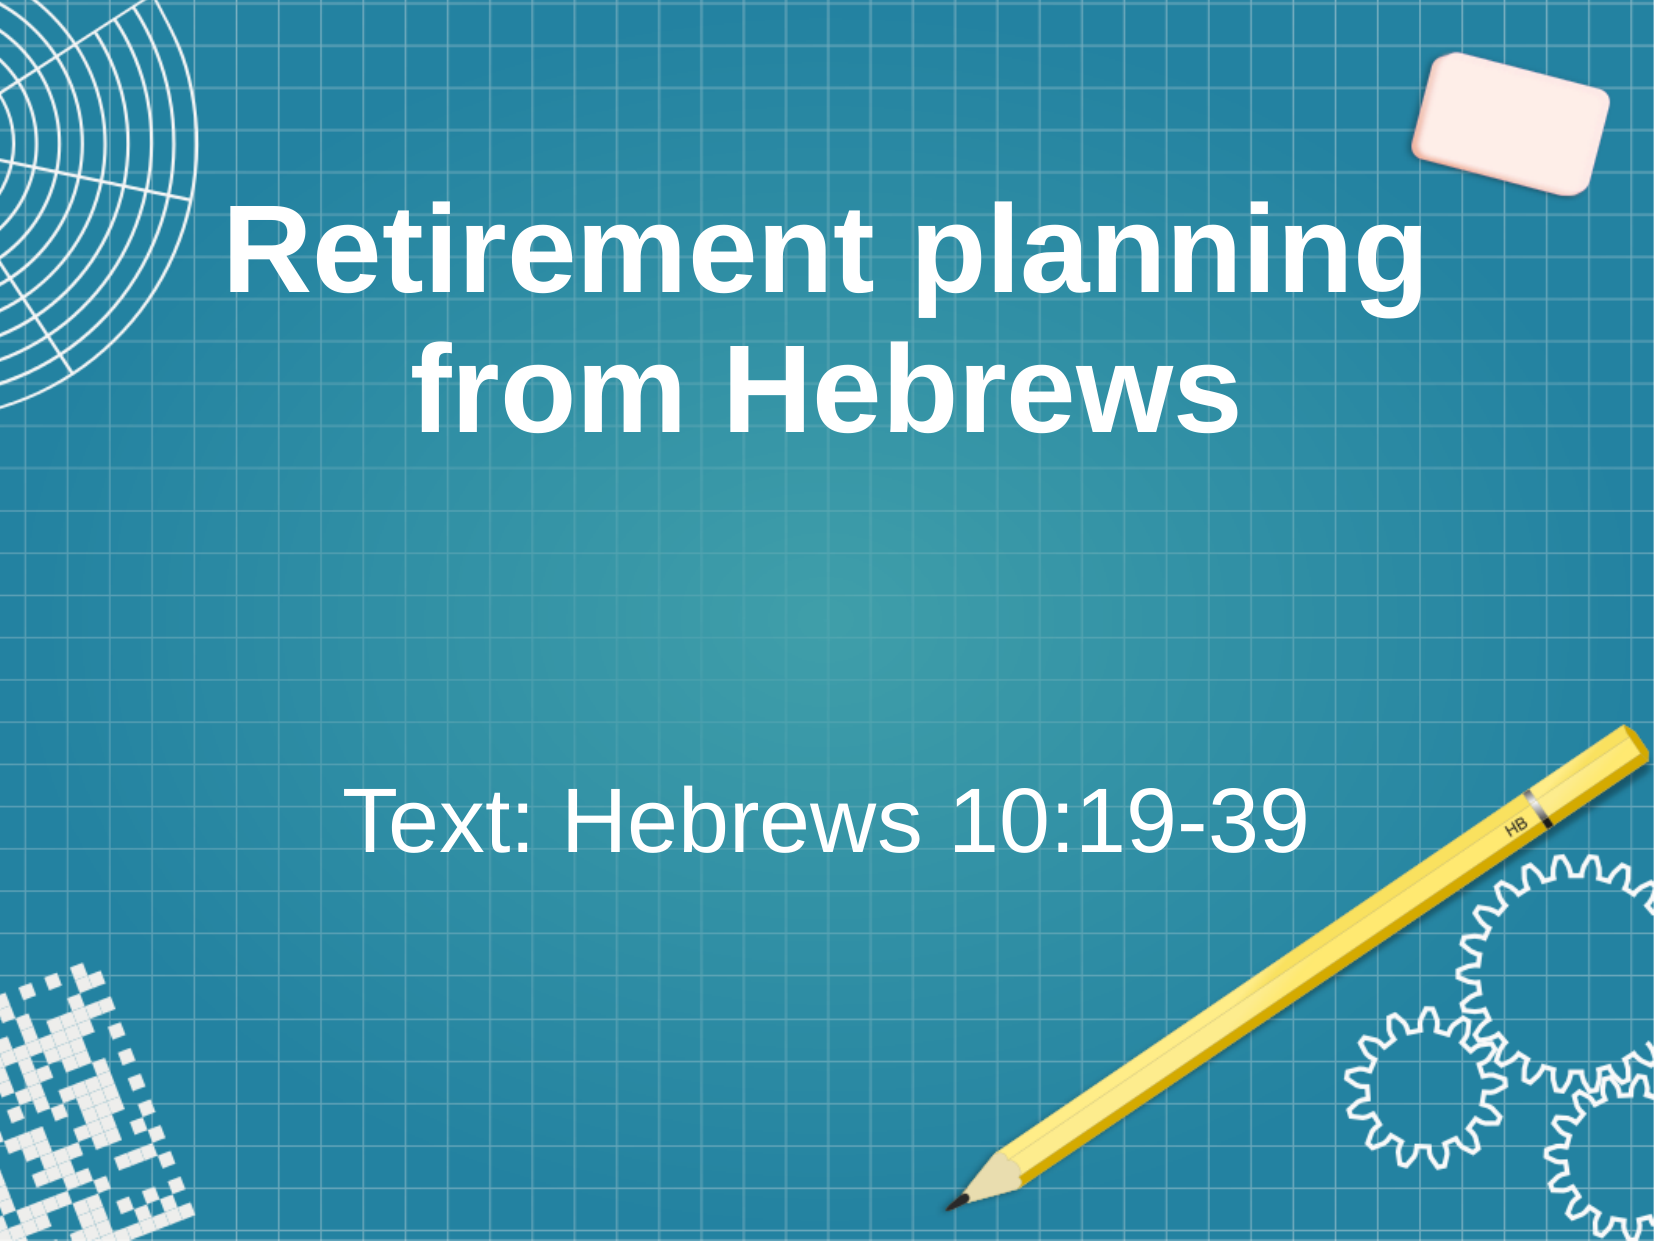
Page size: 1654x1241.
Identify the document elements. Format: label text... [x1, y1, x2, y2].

subtitle Text: Hebrews 10:19-39 [82, 519, 1571, 1123]
title Retirement planning from Hebrews [82, 177, 1571, 461]
picture [0, 0, 1654, 1241]
